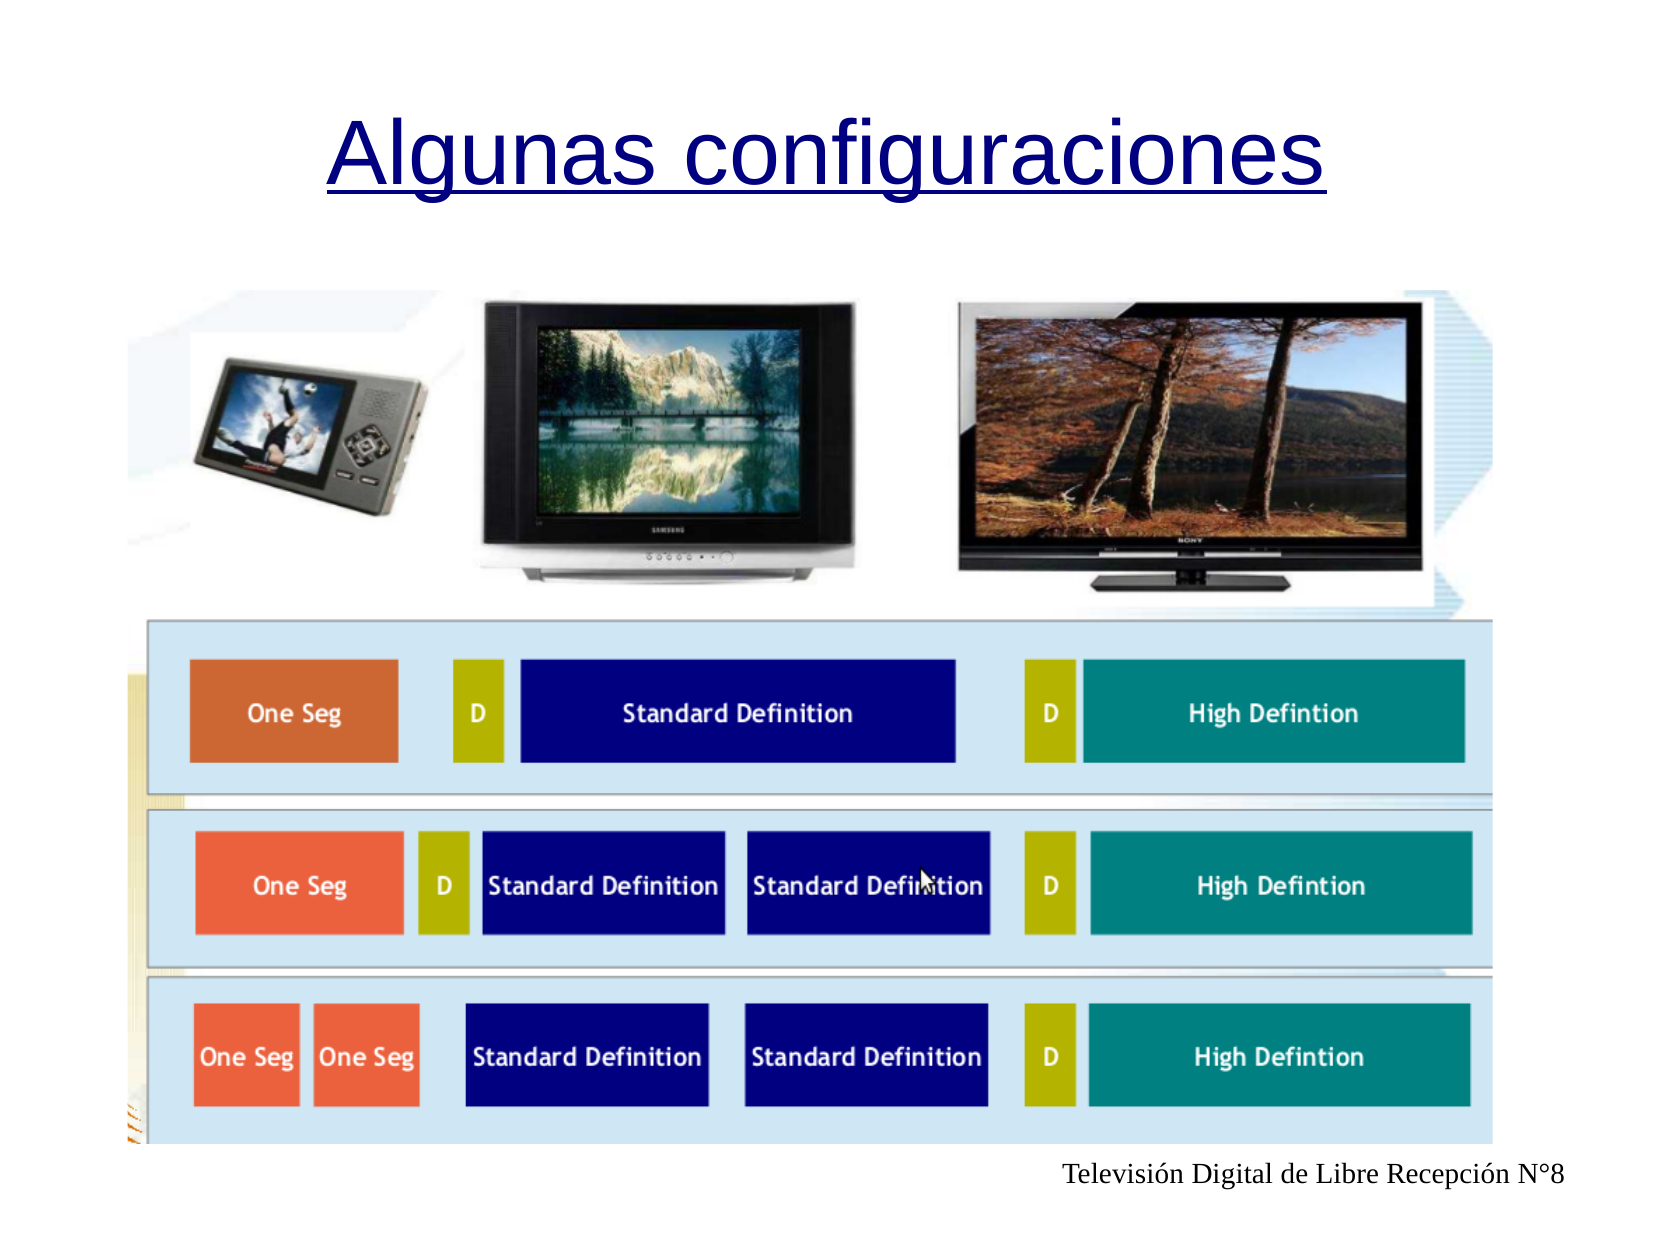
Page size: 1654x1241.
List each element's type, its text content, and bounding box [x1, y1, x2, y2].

picture [127, 290, 1493, 1144]
title Algunas configuraciones [82, 49, 1571, 257]
